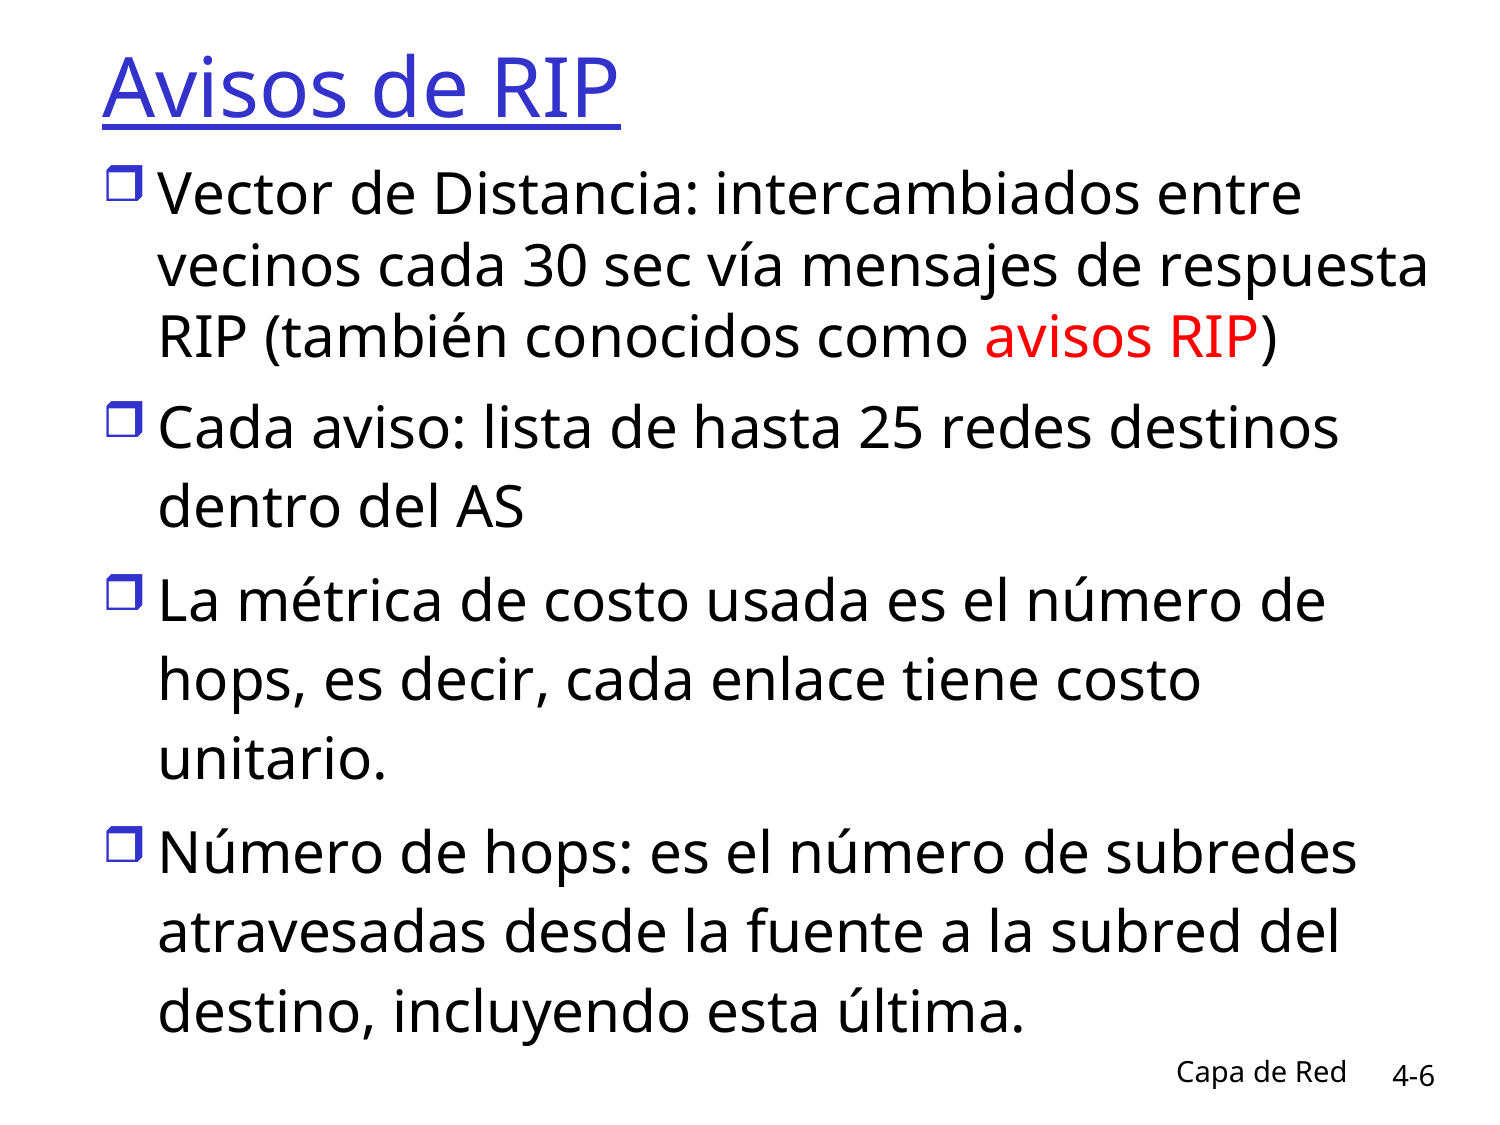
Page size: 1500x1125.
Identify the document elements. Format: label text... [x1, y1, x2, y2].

list Vector de Distancia: intercambiados entre vecinos cada 30 sec vía mensajes de respuesta RIP (también conocidos como avisos RIP) Cada aviso: lista de hasta 25 redes destinos dentro del AS La métrica de costo usada es el número de hops, es decir, cada enlace tiene costo unitario. Número de hops: es el número de subredes atravesadas desde la fuente a la subred del destino, incluyendo esta última. [87, 149, 1463, 1040]
title Avisos de RIP [87, 15, 1463, 149]
